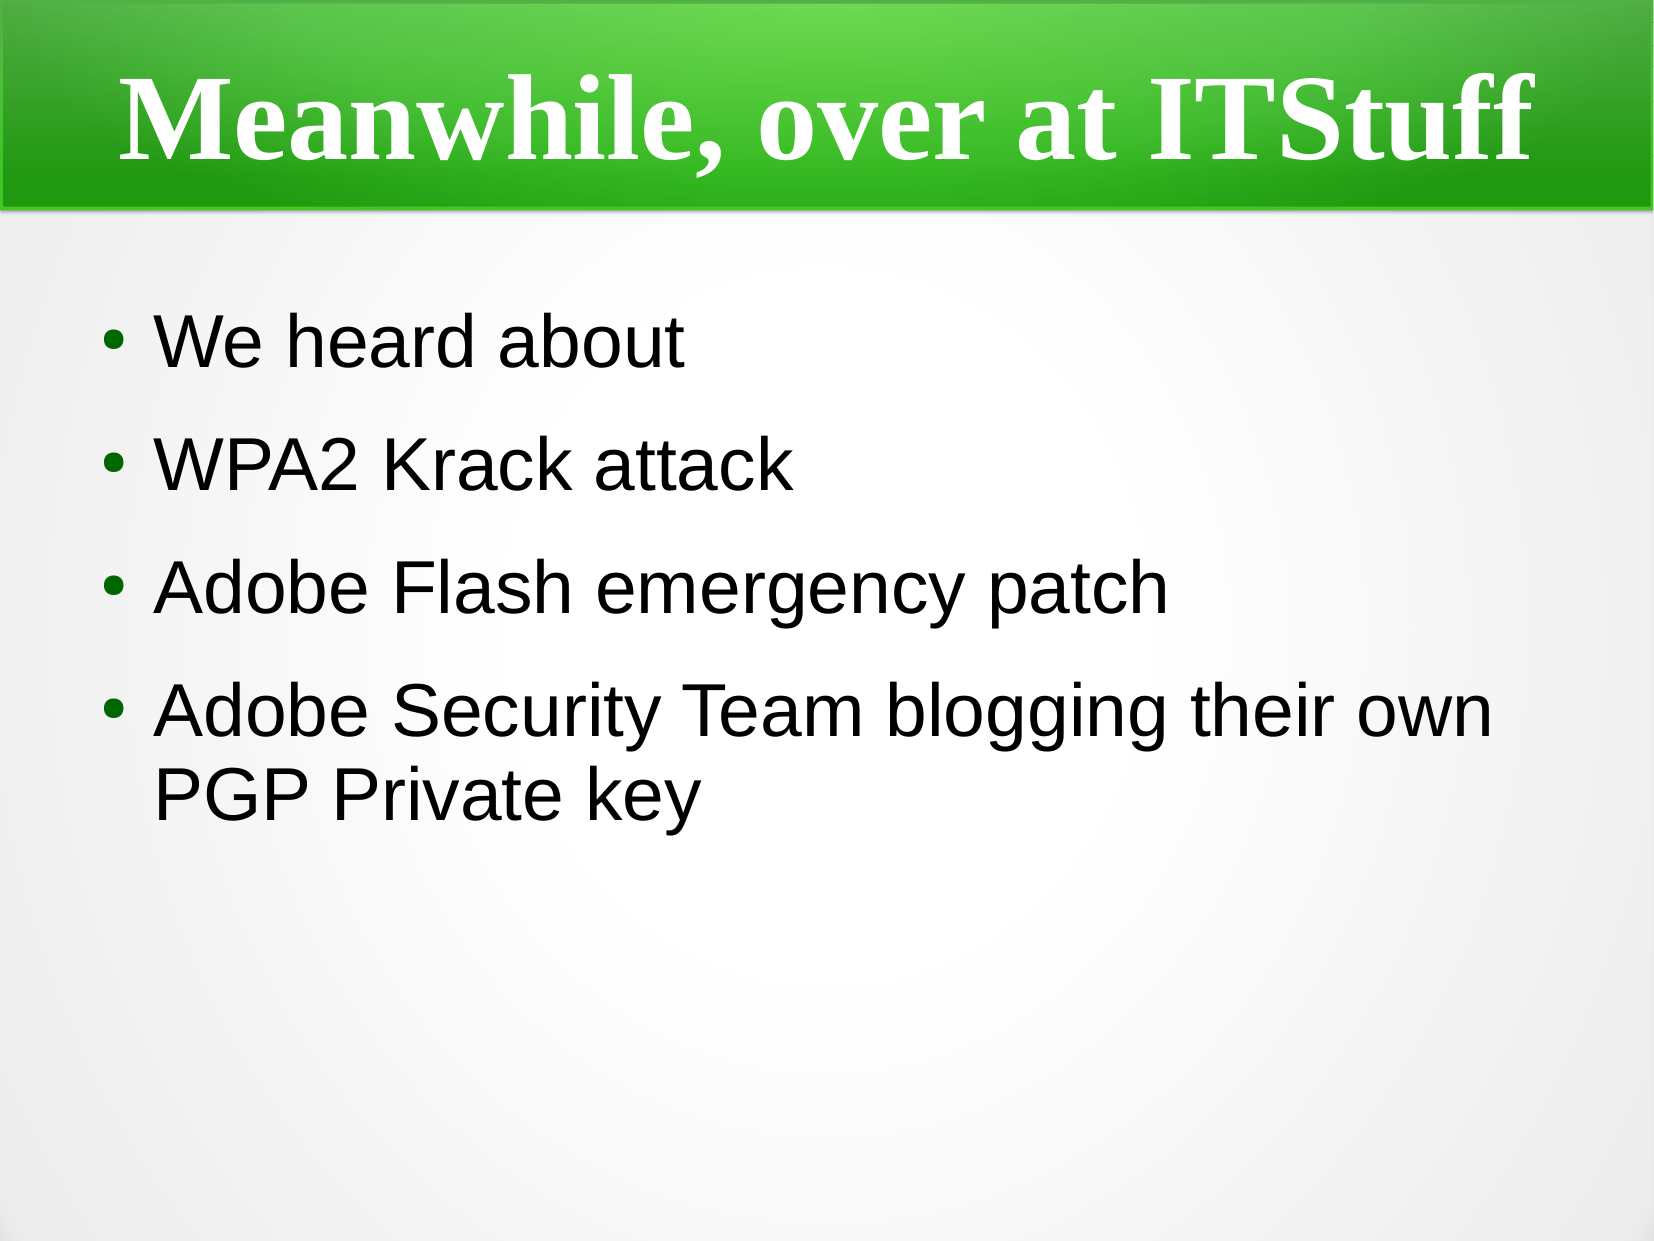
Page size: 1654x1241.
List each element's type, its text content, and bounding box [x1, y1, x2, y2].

list We heard about WPA2 Krack attack Adobe Flash emergency patch Adobe Security Team blogging their own PGP Private key [82, 299, 1571, 1019]
title Meanwhile, over at ITStuff [82, 28, 1571, 208]
